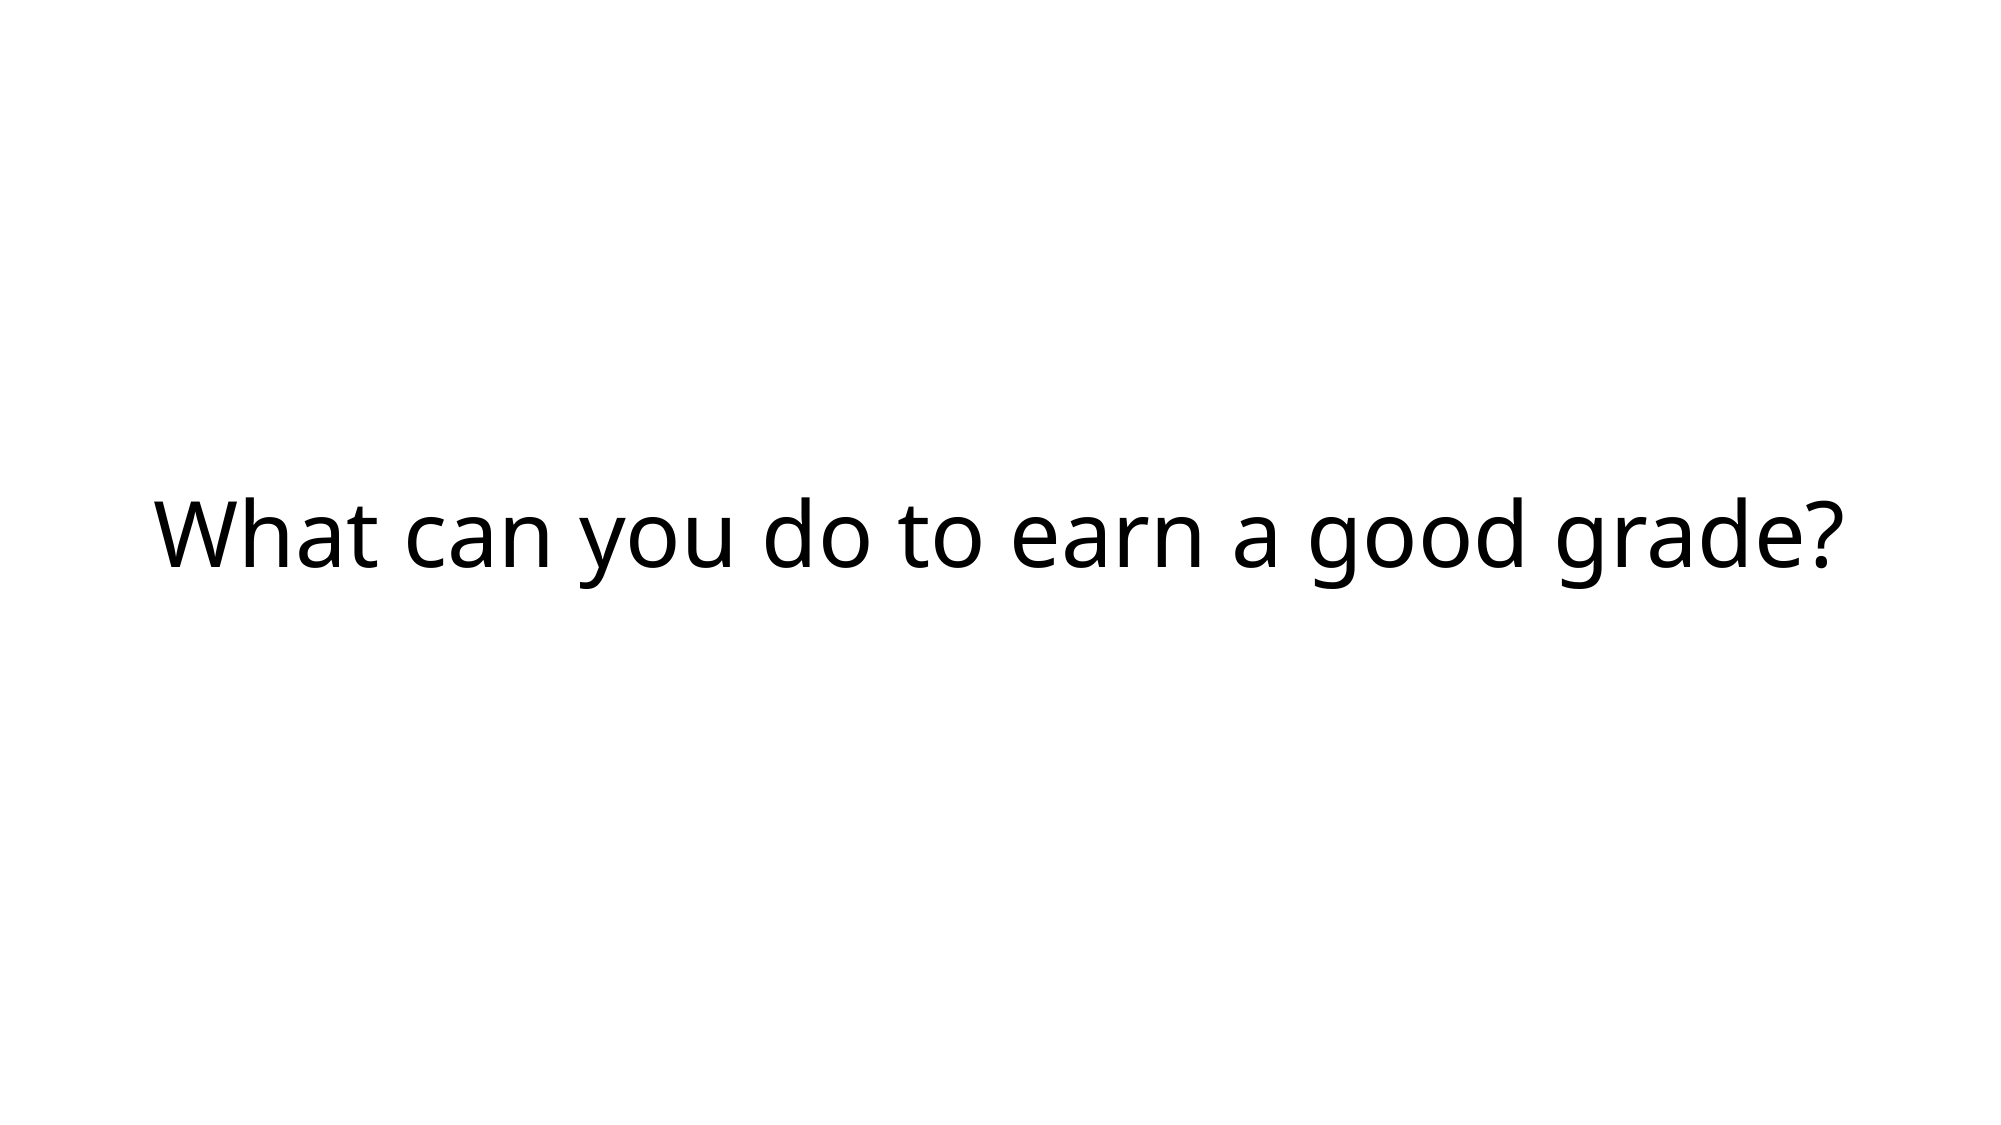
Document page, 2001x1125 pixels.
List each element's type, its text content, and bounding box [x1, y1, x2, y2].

title What can you do to earn a good grade? [137, 428, 1863, 647]
